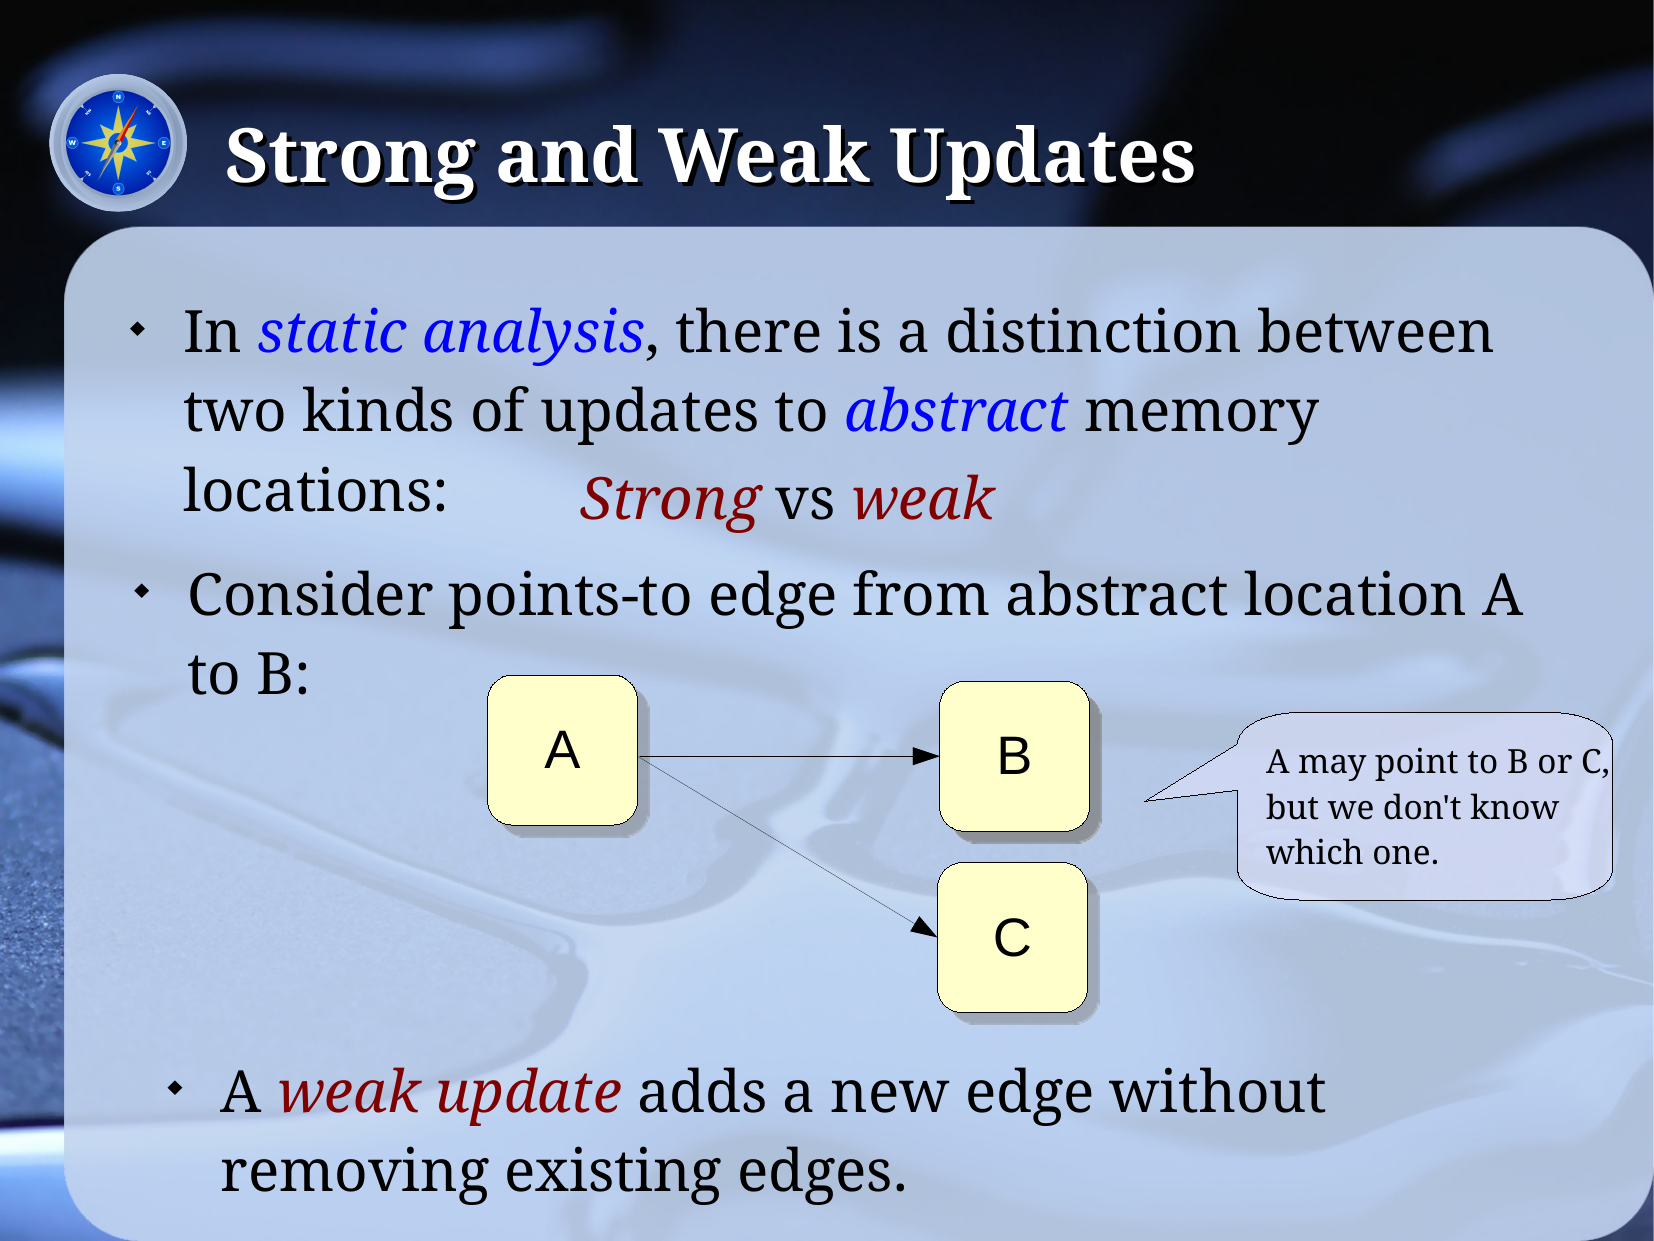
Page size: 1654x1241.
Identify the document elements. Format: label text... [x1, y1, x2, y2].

list A weak update adds a new edge without removing existing edges. [150, 1050, 1609, 1241]
list Consider points-to edge from abstract location A to B: [116, 552, 1576, 713]
text_box Strong vs weak [562, 450, 1013, 532]
text_box A [525, 712, 601, 788]
text_box C [975, 900, 1051, 976]
title Strong and Weak Updates [225, 49, 1571, 257]
text_box [487, 675, 638, 826]
text_box [939, 681, 1090, 832]
text_box B [977, 718, 1053, 795]
text_box [937, 862, 1088, 1013]
picture [0, 0, 1654, 1241]
text_box A may point to B or C, but we don't know which one. [1144, 712, 1613, 901]
list In static analysis, there is a distinction between two kinds of updates to abstract memory locations: [112, 290, 1571, 451]
